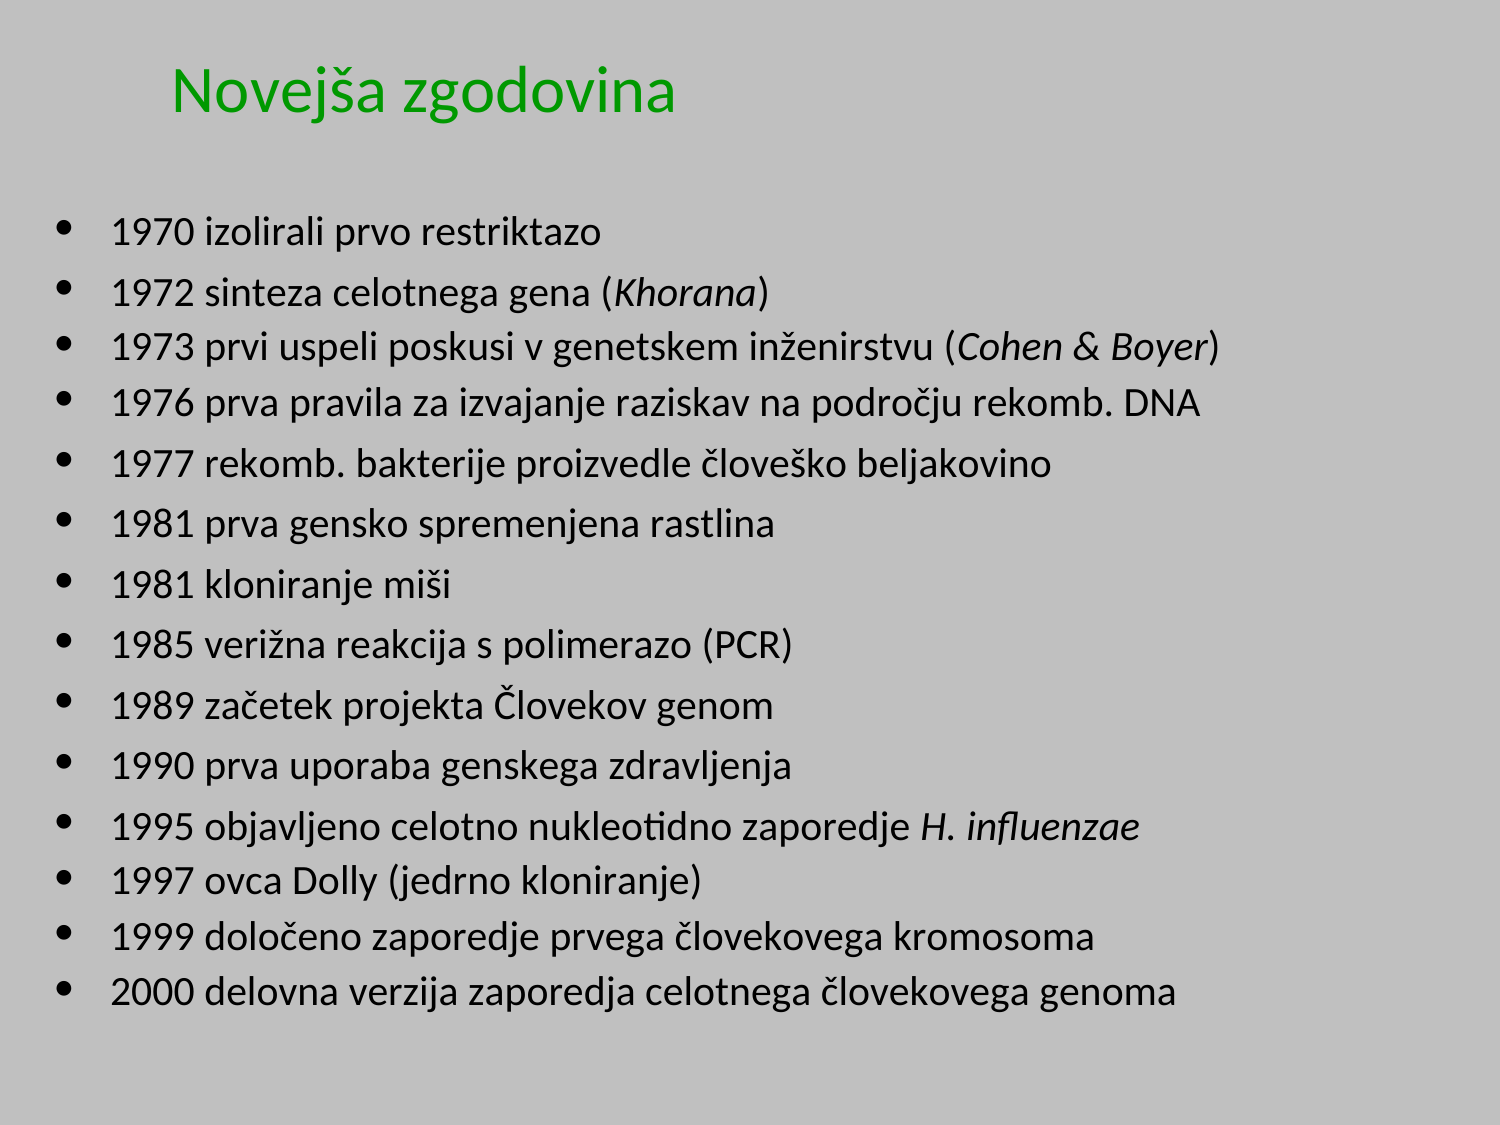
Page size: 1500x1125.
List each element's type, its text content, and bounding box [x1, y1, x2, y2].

title Novejša zgodovina [41, 38, 810, 134]
list 1970 izolirali prvo restriktazo 1972 sinteza celotnega gena (Khorana) 1973 prvi uspeli poskusi v genetskem inženirstvu (Cohen & Boyer) 1976 prva pravila za izvajanje raziskav na področju rekomb. DNA 1977 rekomb. bakterije proizvedle človeško beljakovino 1981 prva gensko spremenjena rastlina 1981 kloniranje miši 1985 verižna reakcija s polimerazo (PCR) 1989 začetek projekta Človekov genom 1990 prva uporaba genskega zdravljenja 1995 objavljeno celotno nukleotidno zaporedje H. influenzae 1997 ovca Dolly (jedrno kloniranje) 1999 določeno zaporedje prvega človekovega kromosoma 2000 delovna verzija zaporedja celotnega človekovega genoma [38, 196, 1498, 1081]
